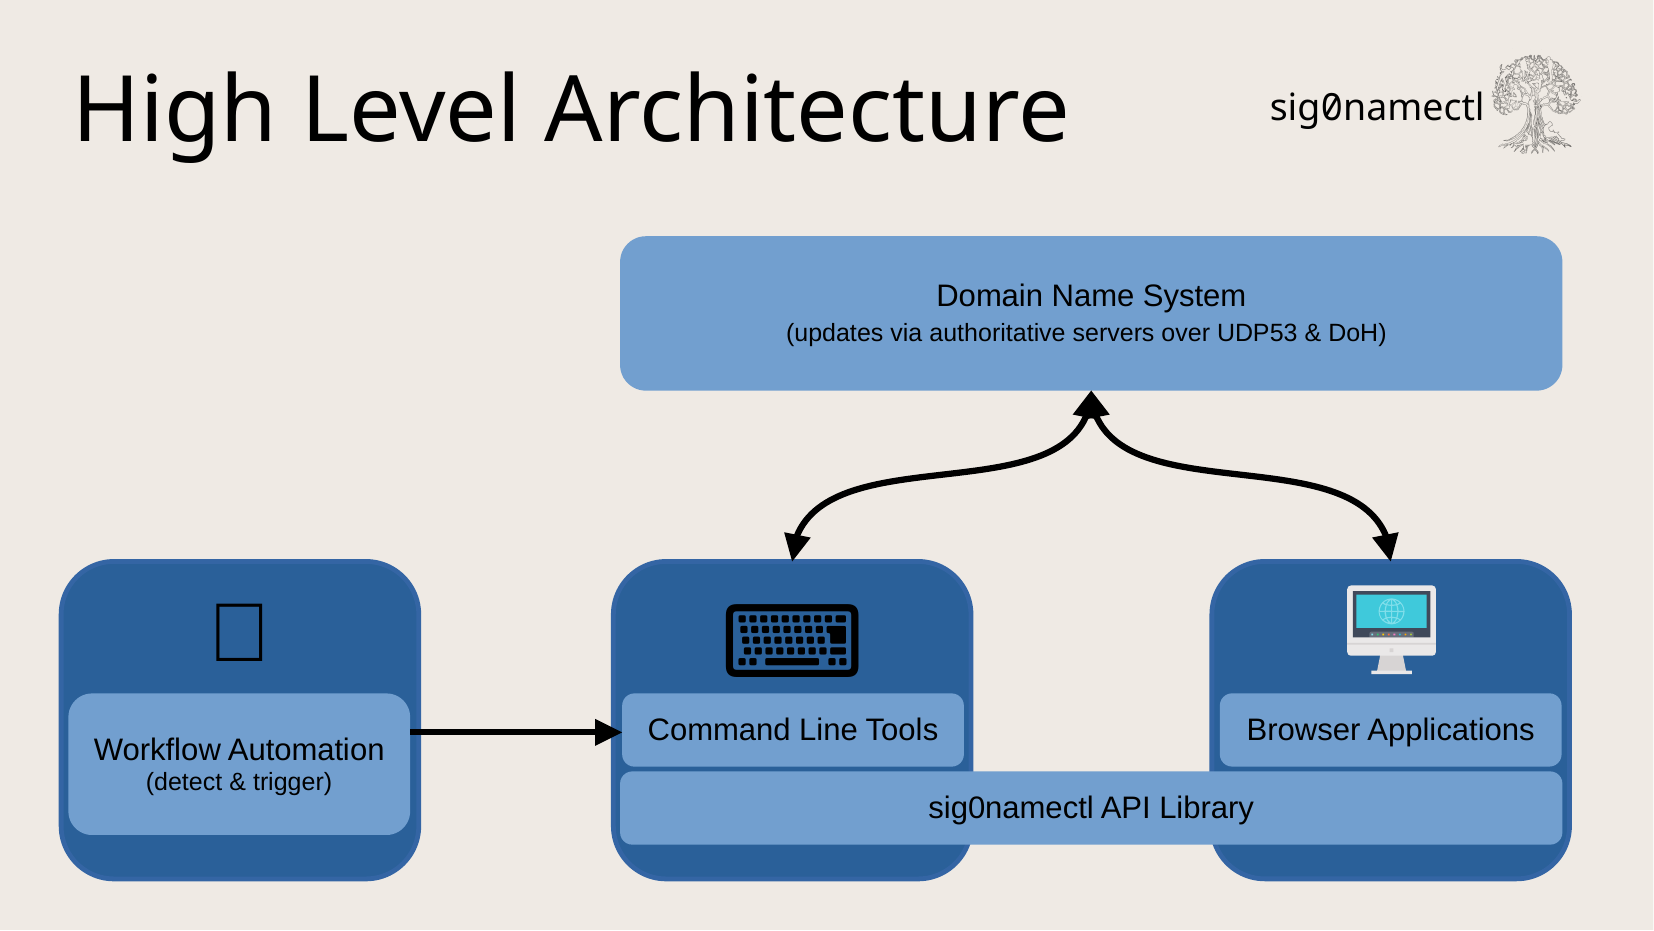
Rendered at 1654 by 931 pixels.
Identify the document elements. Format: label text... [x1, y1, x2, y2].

text_box Command Line Tools [622, 693, 964, 767]
text_box Browser Applications [1219, 693, 1562, 767]
picture [1342, 580, 1441, 679]
text_box Workflow Automation (detect & trigger) [68, 693, 411, 835]
title High Level Architecture [72, 46, 1562, 166]
text_box sig0namectl API Library [620, 771, 1563, 845]
text_box 🤖 [61, 561, 419, 879]
text_box Domain Name System (updates via authoritative servers over UDP53 & DoH) [620, 236, 1563, 391]
title sig0namectl [1269, 56, 1485, 156]
text_box ⌨ [613, 561, 971, 879]
picture [1489, 47, 1582, 160]
text_box [1211, 561, 1570, 879]
